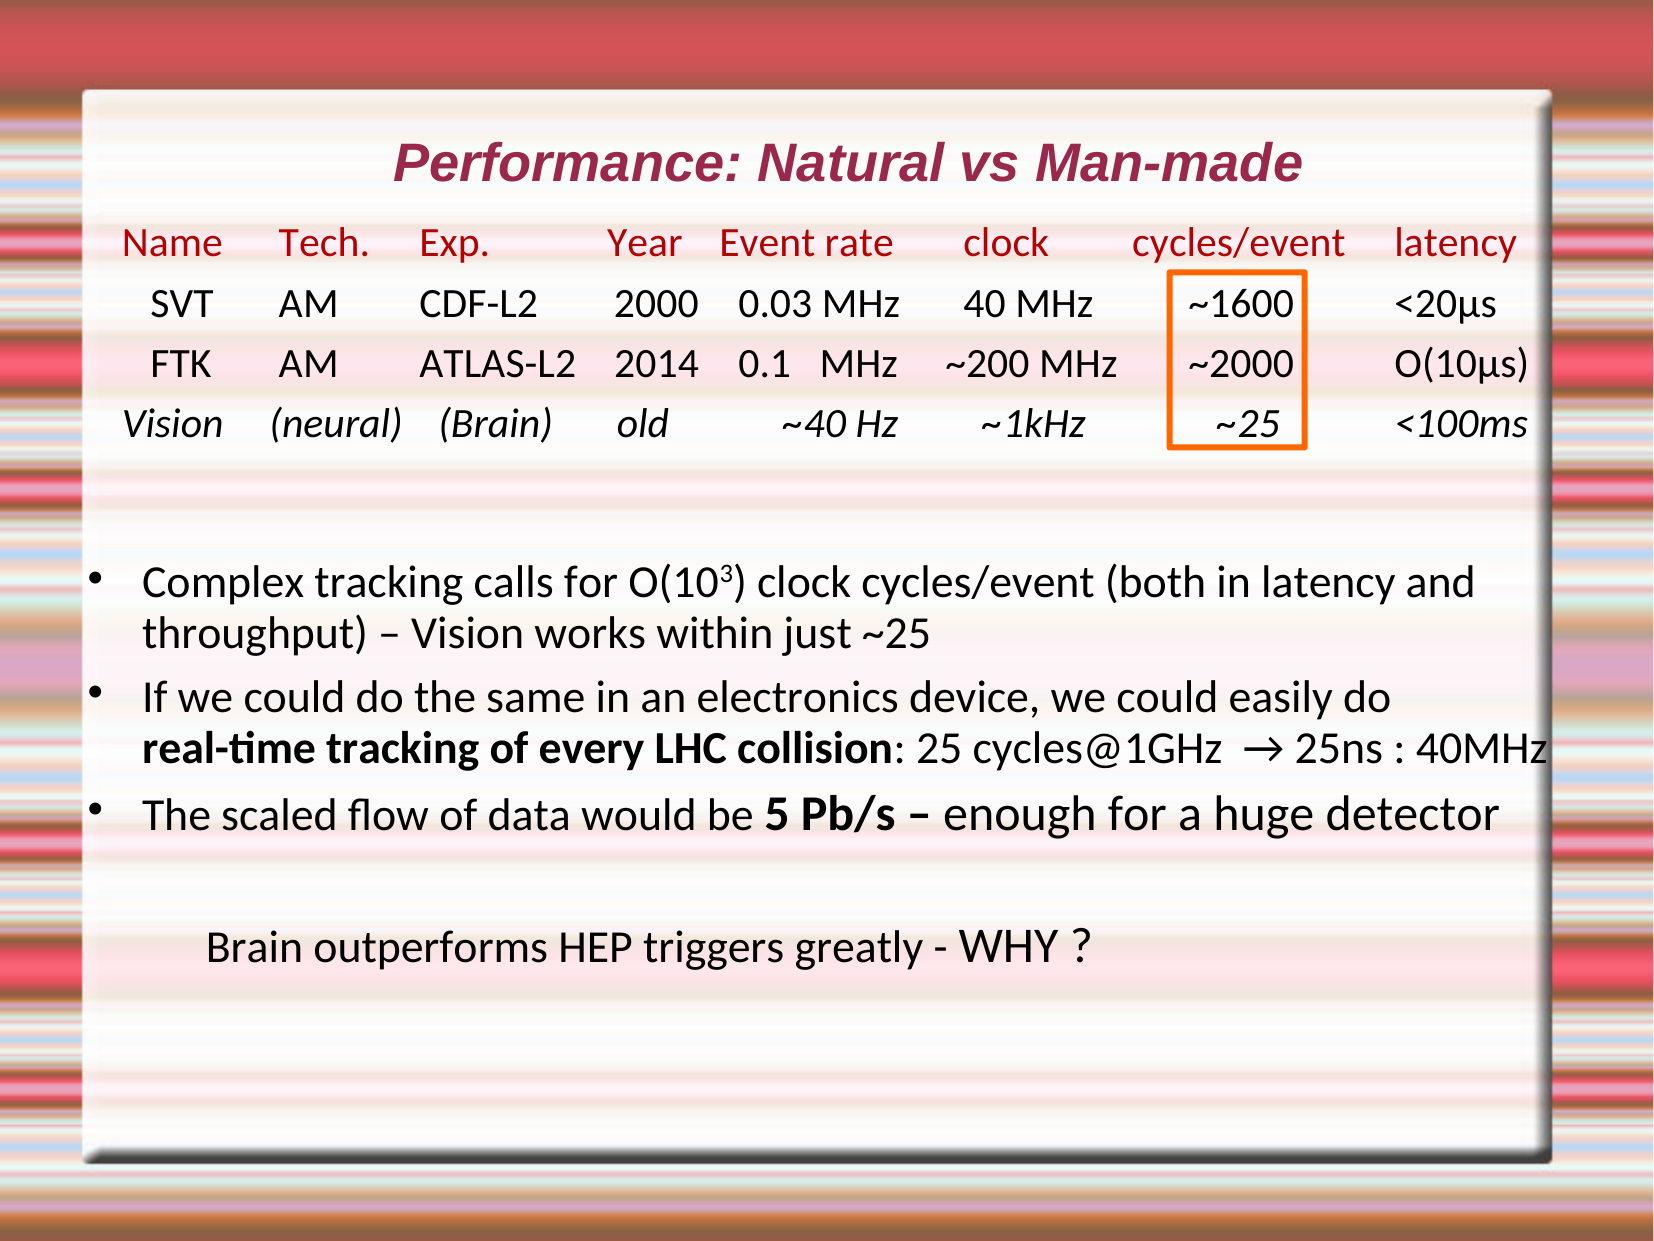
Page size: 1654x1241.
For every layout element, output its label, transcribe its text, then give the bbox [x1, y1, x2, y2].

picture [0, 0, 1654, 1241]
text_box Complex tracking calls for O(103) clock cycles/event (both in latency and throughput) – Vision works within just ~25 If we could do the same in an electronics device, we could easily do real-time tracking of every LHC collision: 25 cycles@1GHz → 25ns : 40MHz The scaled flow of data would be 5 Pb/s – enough for a huge detector Brain outperforms HEP triggers greatly - WHY ? [87, 553, 1573, 1030]
text_box Name Tech. Exp. Year Event rate clock cycles/event latency SVT AM CDF-L2 2000 0.03 MHz 40 MHz ~1600 <20µs FTK AM ATLAS-L2 2014 0.1 MHz ~200 MHz ~2000 O(10µs) Vision (neural) (Brain) old ~40 Hz ~1kHz ~25 <100ms [104, 207, 1559, 515]
text_box Performance: Natural vs Man-made [151, 97, 1562, 222]
